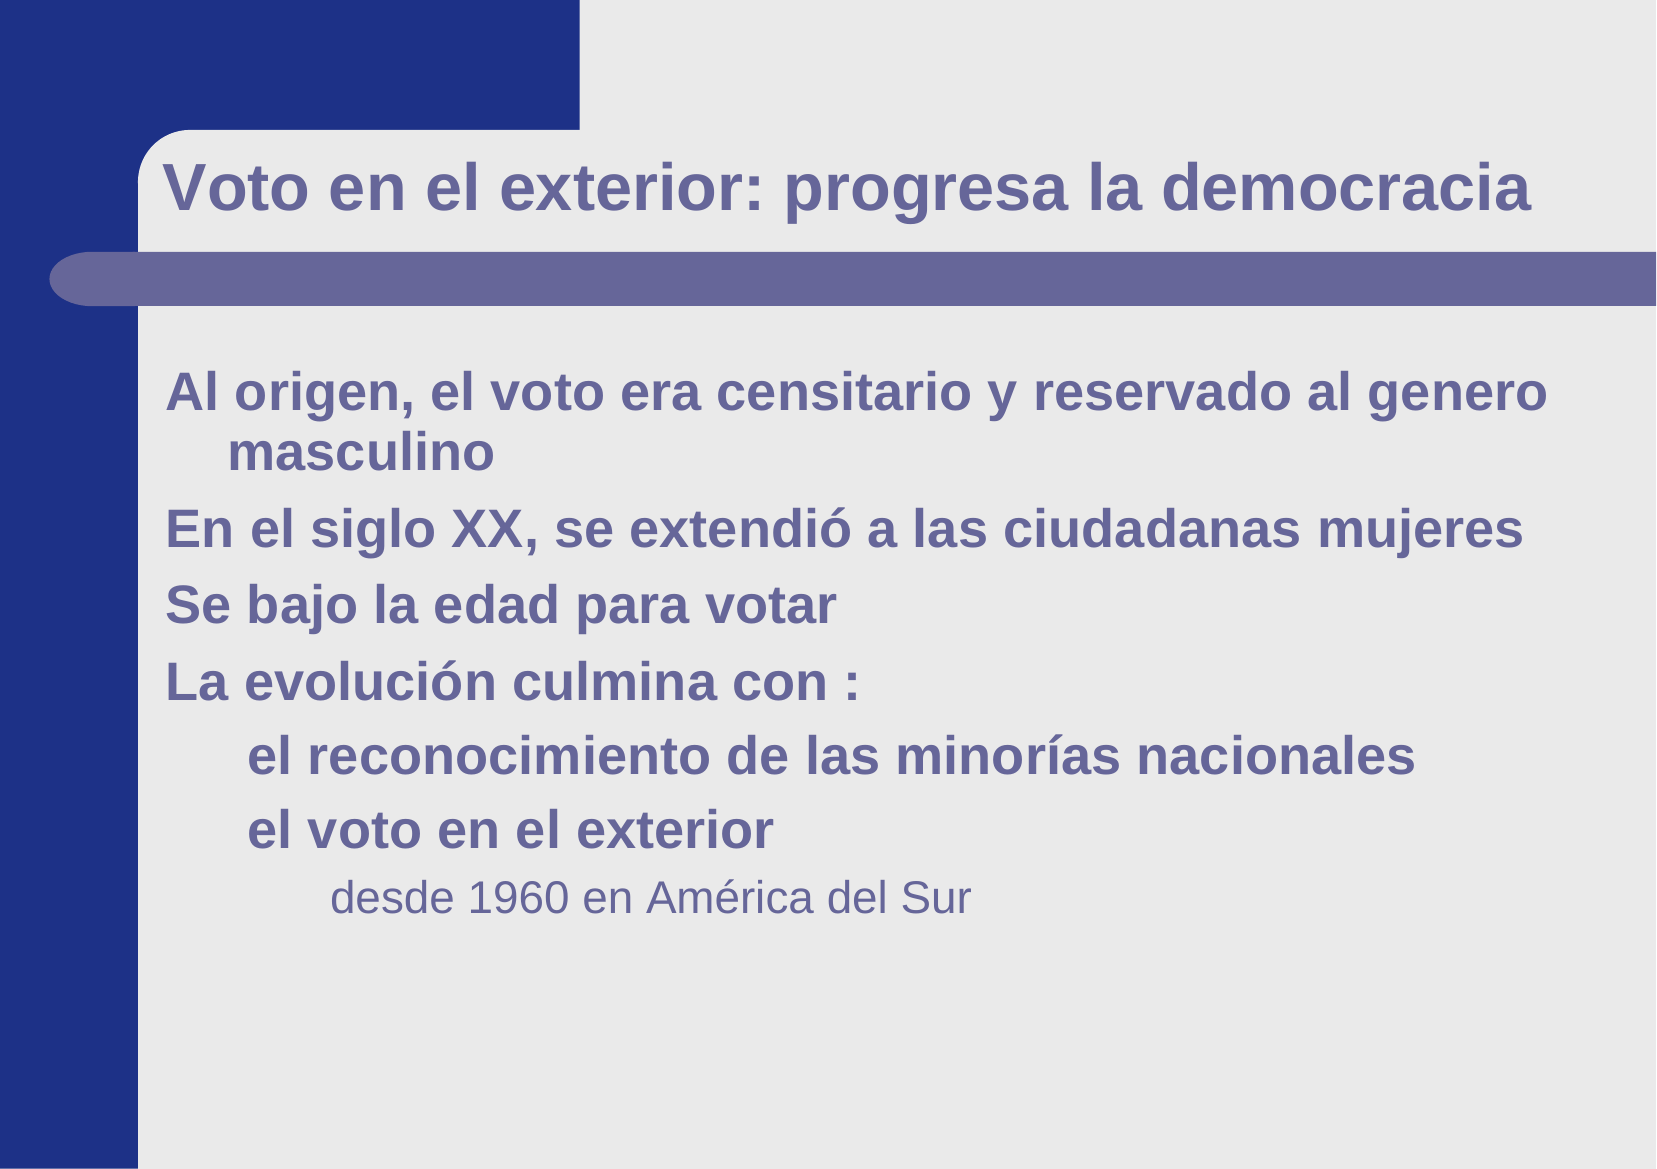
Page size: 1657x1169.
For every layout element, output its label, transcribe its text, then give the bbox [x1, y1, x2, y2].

list Al origen, el voto era censitario y reservado al genero masculino En el siglo XX, se extendió a las ciudadanas mujeres Se bajo la edad para votar La evolución culmina con : el reconocimiento de las minorías nacionales el voto en el exterior desde 1960 en América del Sur [165, 361, 1615, 1034]
title Voto en el exterior: progresa la democracia [162, 92, 1612, 288]
